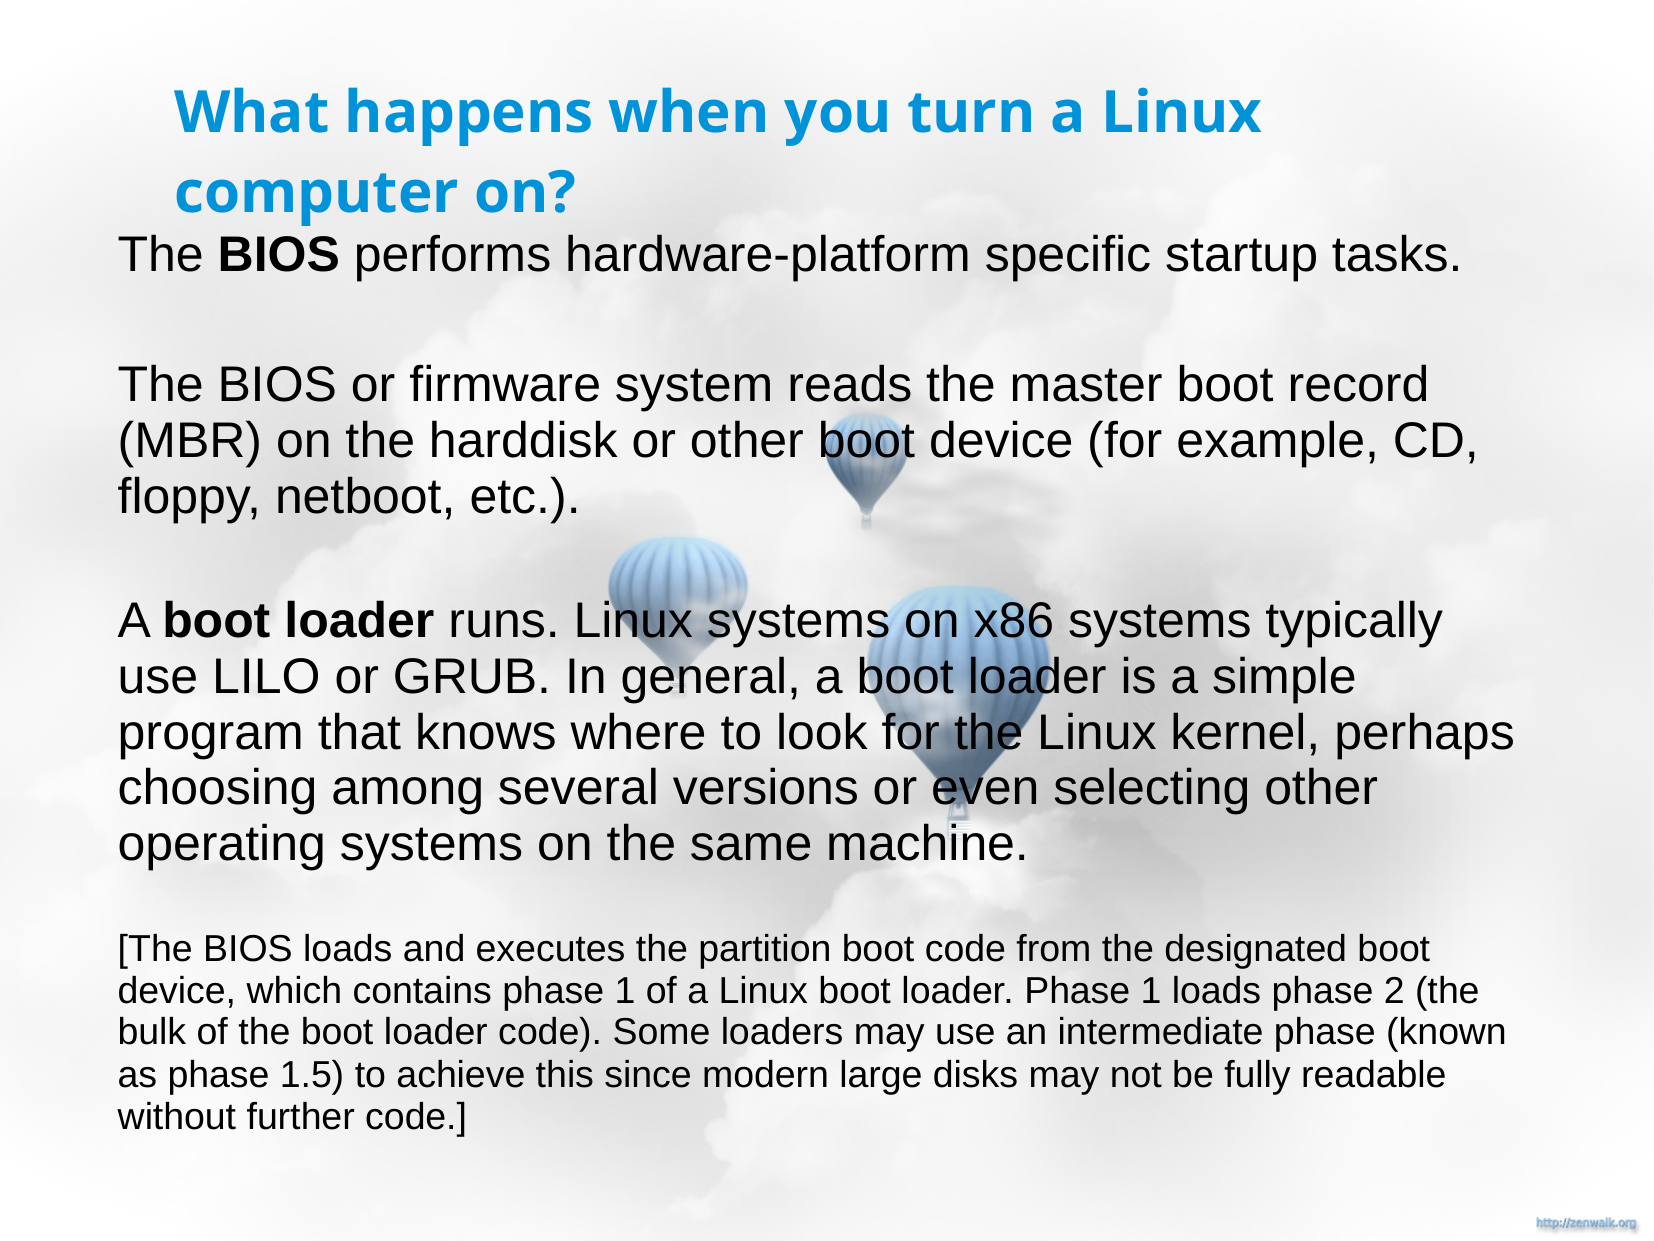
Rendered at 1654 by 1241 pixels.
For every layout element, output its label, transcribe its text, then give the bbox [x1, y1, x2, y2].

text_box The BIOS performs hardware-platform specific startup tasks. [102, 219, 1552, 326]
text_box The BIOS or firmware system reads the master boot record (MBR) on the harddisk or other boot device (for example, CD, floppy, netboot, etc.). [102, 349, 1552, 575]
text_box What happens when you turn a Linux computer on? [159, 63, 1532, 149]
text_box A boot loader runs. Linux systems on x86 systems typically use LILO or GRUB. In general, a boot loader is a simple program that knows where to look for the Linux kernel, perhaps choosing among several versions or even selecting other operating systems on the same machine. [The BIOS loads and executes the partition boot code from the designated boot device, which contains phase 1 of a Linux boot loader. Phase 1 loads phase 2 (the bulk of the boot loader code). Some loaders may use an intermediate phase (known as phase 1.5) to achieve this since modern large disks may not be fully readable without further code.] [102, 585, 1552, 1145]
